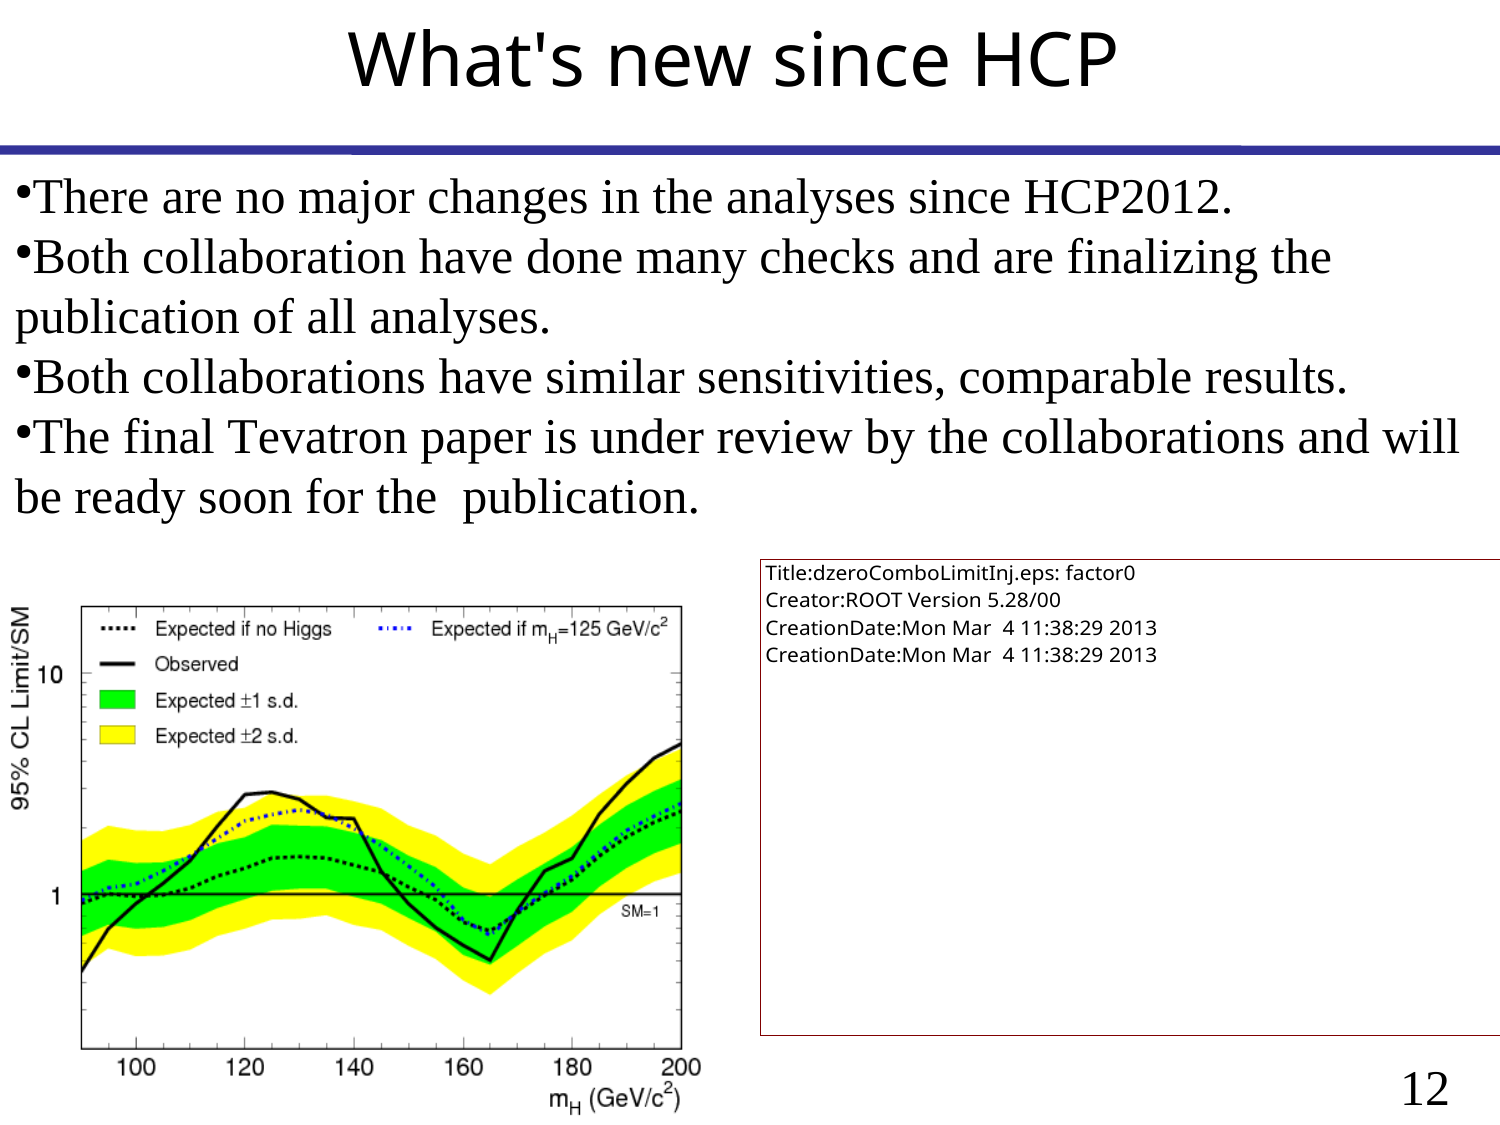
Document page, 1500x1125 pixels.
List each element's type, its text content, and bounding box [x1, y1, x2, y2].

picture [0, 549, 706, 1125]
text_box There are no major changes in the analyses since HCP2012. Both collaboration have done many checks and are finalizing the publication of all analyses. Both collaborations have similar sensitivities, comparable results. The final Tevatron paper is under review by the collaborations and will be ready soon for the publication. [0, 156, 1500, 532]
text_box 12 [1385, 1047, 1466, 1123]
title What's new since HCP [0, 11, 1469, 116]
picture [758, 557, 1500, 1036]
